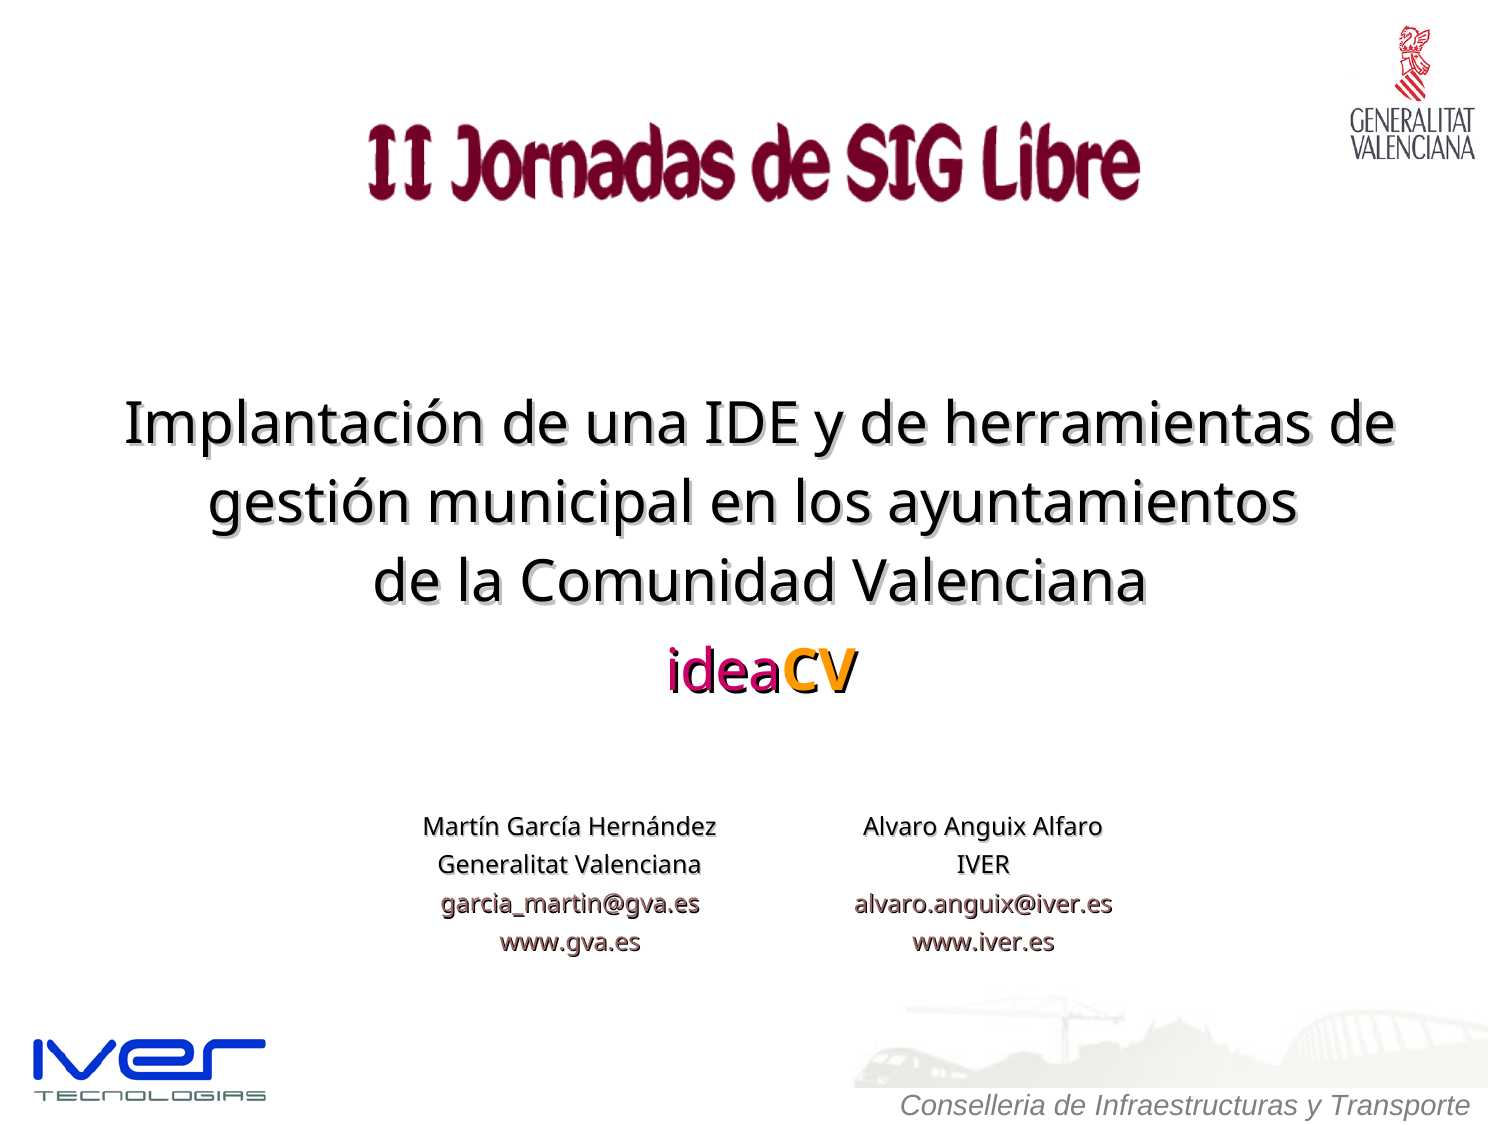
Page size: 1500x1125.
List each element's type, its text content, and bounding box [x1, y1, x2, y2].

picture [850, 990, 1488, 1088]
picture [29, 1033, 266, 1113]
text_box Alvaro Anguix Alfaro IVER alvaro.anguix@iver.es www.iver.es [797, 797, 1170, 1004]
text_box Implantación de una IDE y de herramientas de gestión municipal en los ayuntamientos de la Comunidad Valenciana ideaCV [109, 373, 1412, 887]
picture [348, 108, 1153, 211]
text_box Martín García Hernández Generalitat Valenciana garcia_martin@gva.es www.gva.es [383, 797, 756, 1004]
picture [1349, 24, 1476, 160]
